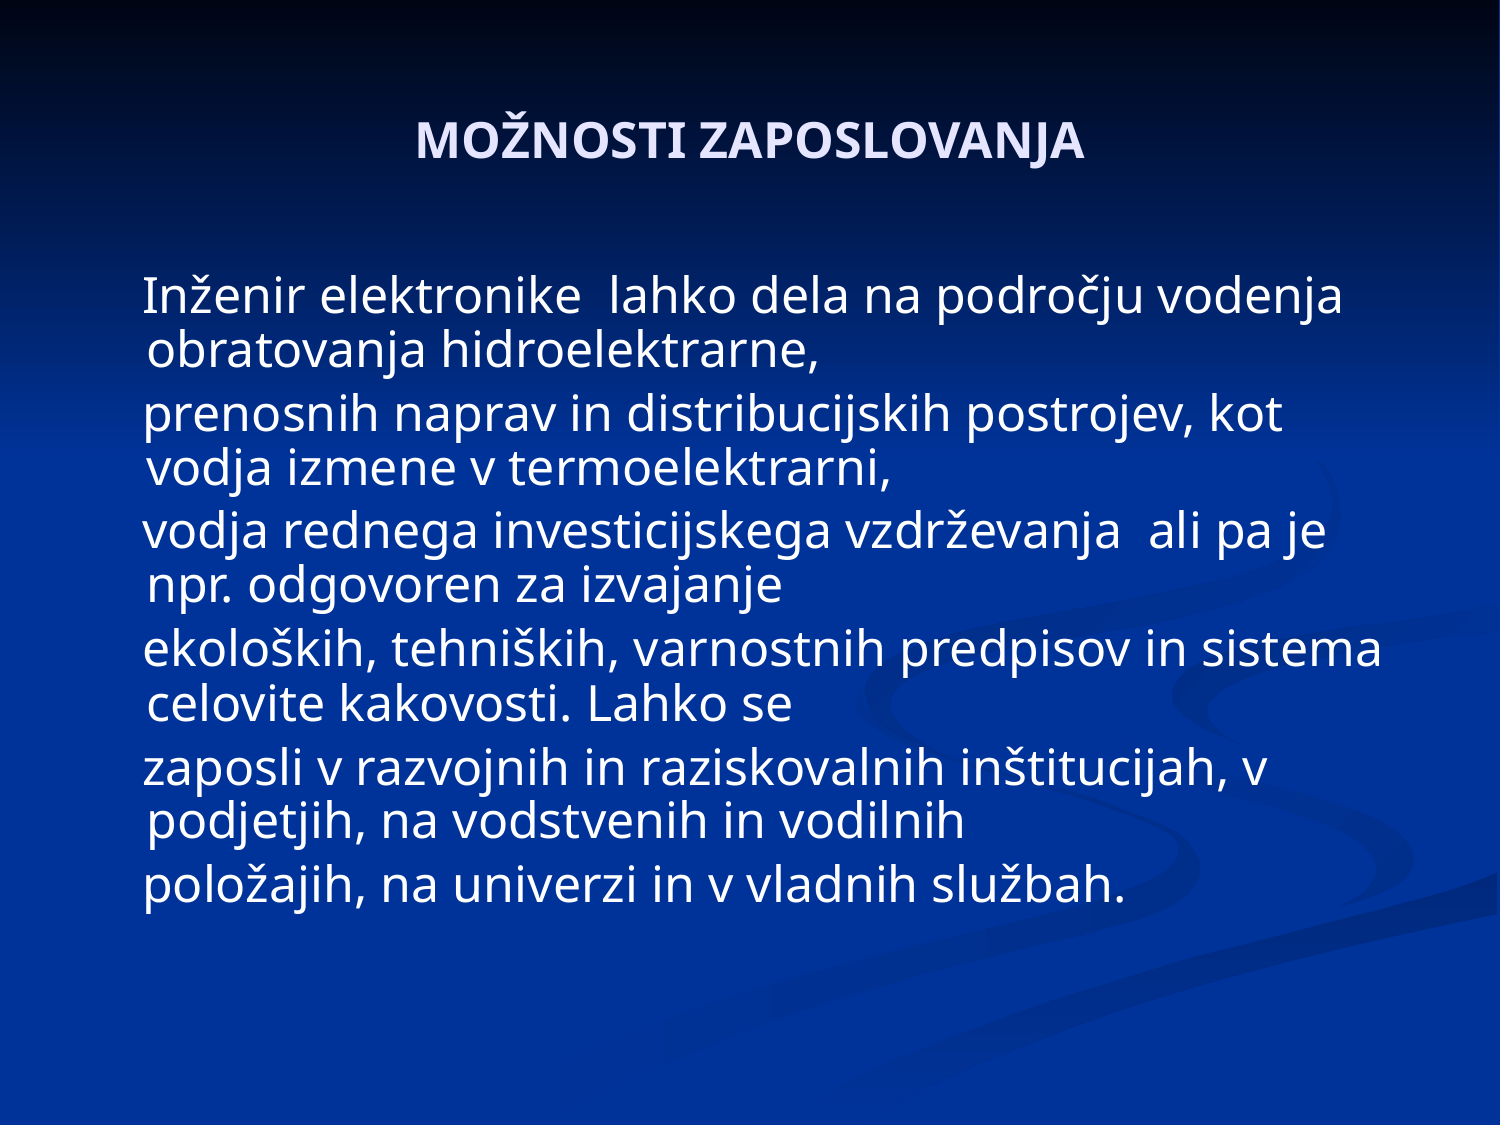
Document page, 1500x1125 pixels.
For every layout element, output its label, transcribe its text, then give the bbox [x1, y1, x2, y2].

title MOŽNOSTI ZAPOSLOVANJA [75, 45, 1425, 233]
list Inženir elektronike lahko dela na področju vodenja obratovanja hidroelektrarne, prenosnih naprav in distribucijskih postrojev, kot vodja izmene v termoelektrarni, vodja rednega investicijskega vzdrževanja ali pa je npr. odgovoren za izvajanje ekoloških, tehniških, varnostnih predpisov in sistema celovite kakovosti. Lahko se zaposli v razvojnih in raziskovalnih inštitucijah, v podjetjih, na vodstvenih in vodilnih položajih, na univerzi in v vladnih službah. [75, 262, 1425, 1005]
